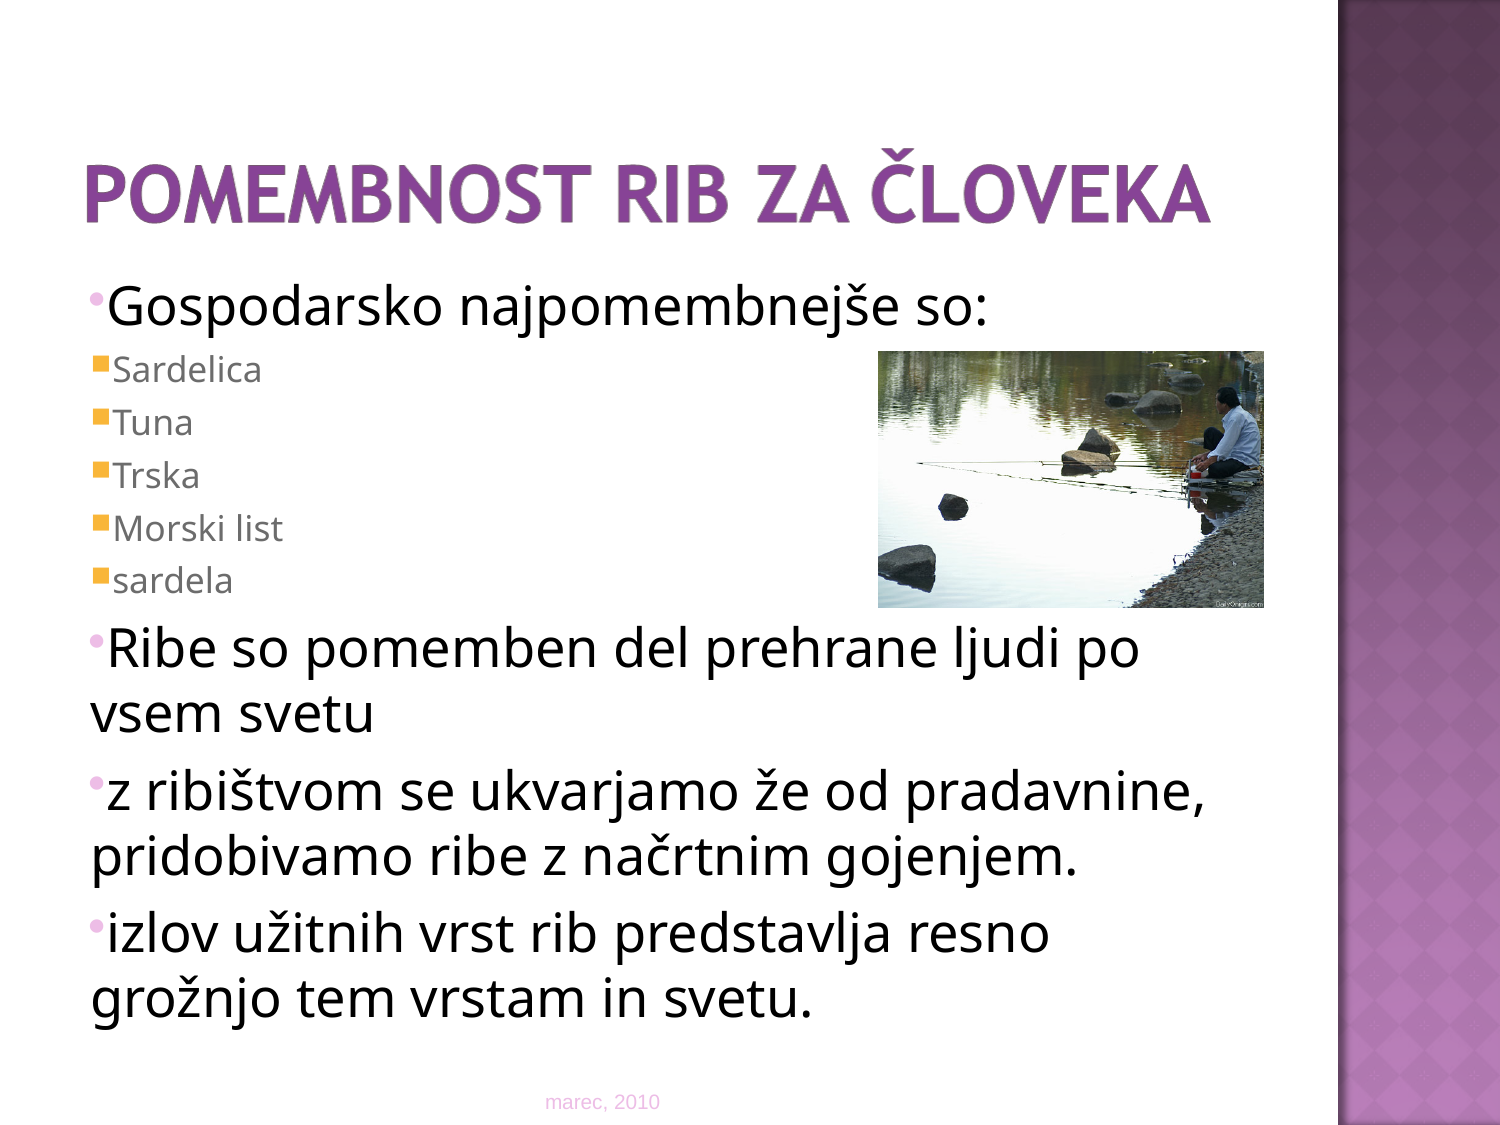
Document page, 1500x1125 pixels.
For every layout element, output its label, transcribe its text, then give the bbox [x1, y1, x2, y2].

text_box Gospodarsko najpomembnejše so: Sardelica Tuna Trska Morski list sardela Ribe so pomemben del prehrane ljudi po vsem svetu z ribištvom se ukvarjamo že od pradavnine, pridobivamo ribe z načrtnim gojenjem. izlov užitnih vrst rib predstavlja resno grožnjo tem vrstam in svetu. [74, 264, 1263, 1060]
picture [1337, 0, 1500, 1125]
picture [34, 52, 1264, 241]
picture [878, 351, 1264, 608]
text_box marec, 2010 [74, 1075, 675, 1114]
